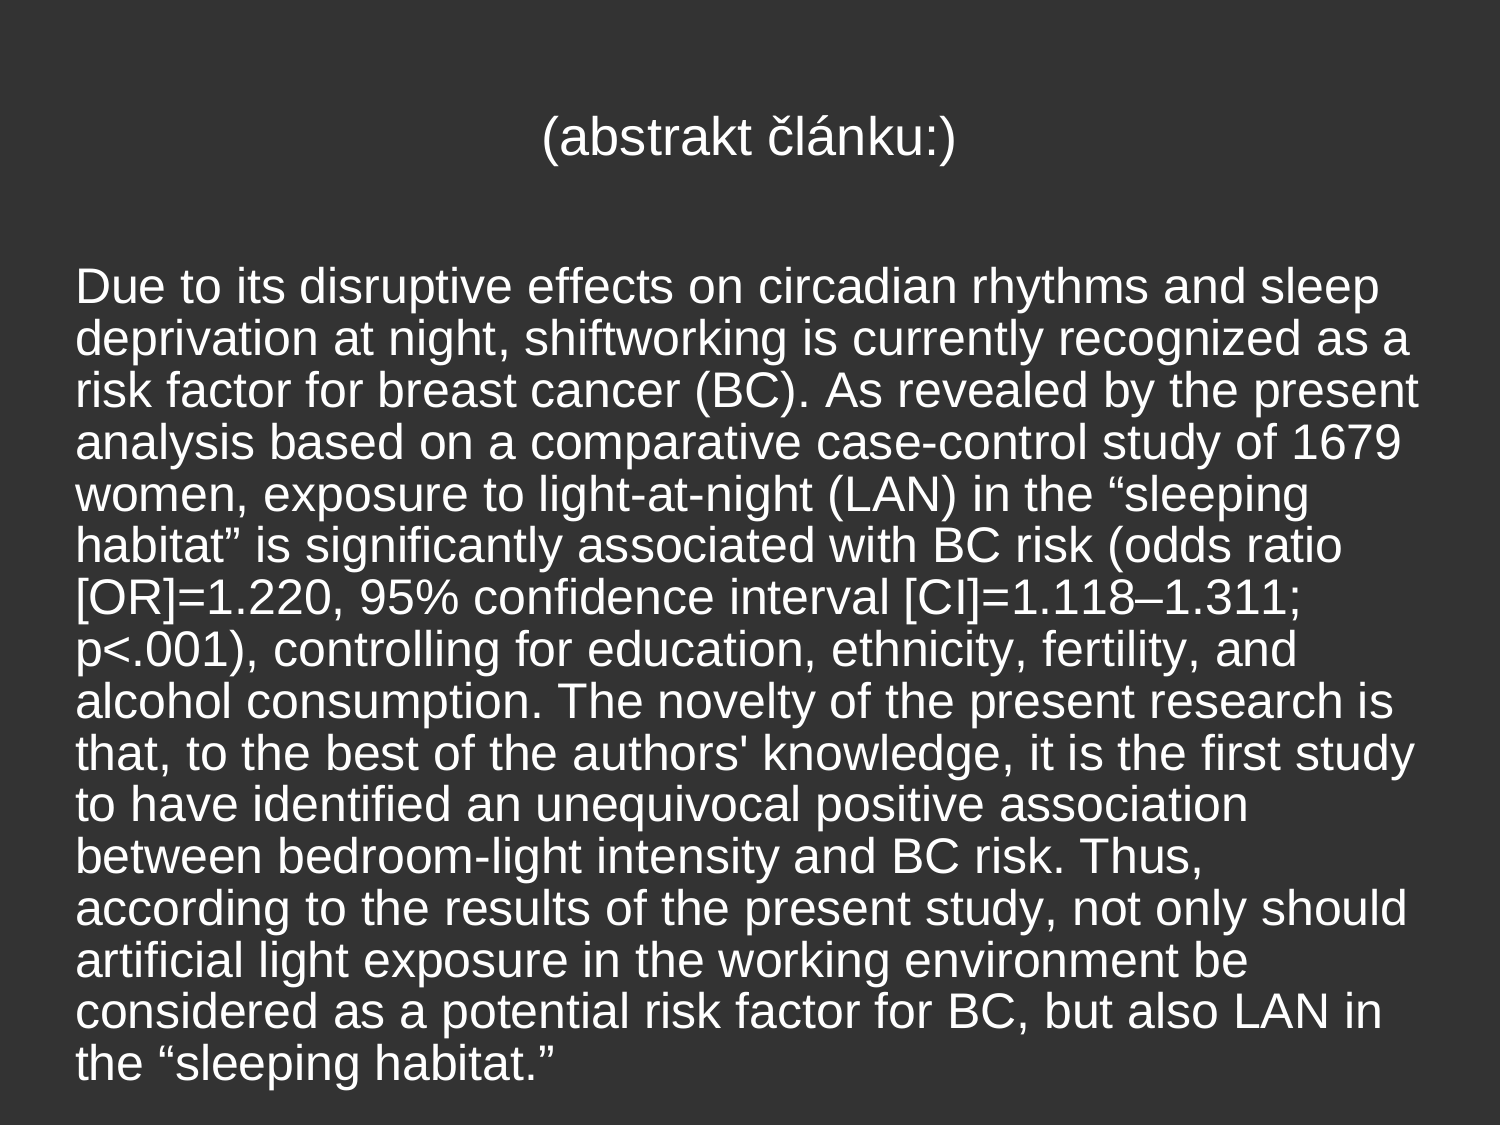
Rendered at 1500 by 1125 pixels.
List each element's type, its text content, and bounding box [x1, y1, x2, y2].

list Due to its disruptive effects on circadian rhythms and sleep deprivation at night, shiftworking is currently recognized as a risk factor for breast cancer (BC). As revealed by the present analysis based on a comparative case-control study of 1679 women, exposure to light-at-night (LAN) in the “sleeping habitat” is significantly associated with BC risk (odds ratio [OR]=1.220, 95% confidence interval [CI]=1.118–1.311; p<.001), controlling for education, ethnicity, fertility, and alcohol consumption. The novelty of the present research is that, to the best of the authors' knowledge, it is the first study to have identified an unequivocal positive association between bedroom-light intensity and BC risk. Thus, according to the results of the present study, not only should artificial light exposure in the working environment be considered as a potential risk factor for BC, but also LAN in the “sleeping habitat.” [75, 262, 1425, 1096]
title (abstrakt článku:) [75, 21, 1425, 257]
